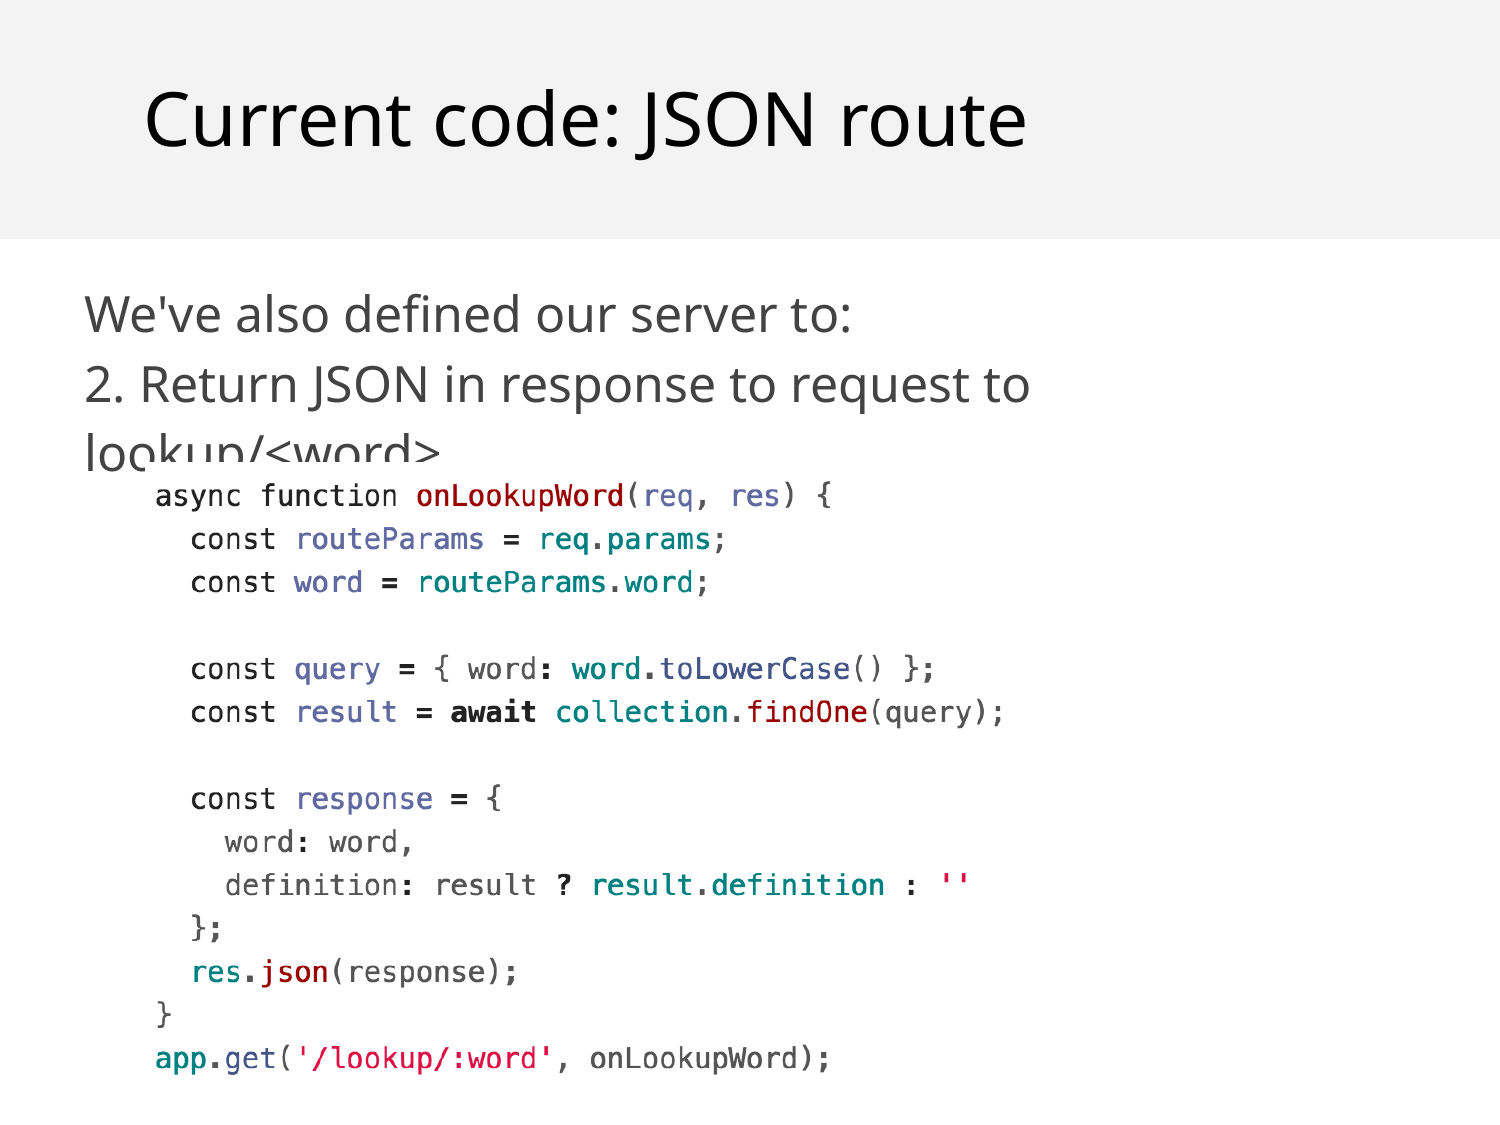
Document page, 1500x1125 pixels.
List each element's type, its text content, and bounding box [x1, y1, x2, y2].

list We've also defined our server to: 2. Return JSON in response to request to lookup/<word> [69, 259, 1371, 426]
title Current code: JSON route [128, 56, 1372, 183]
picture [145, 462, 1024, 1096]
